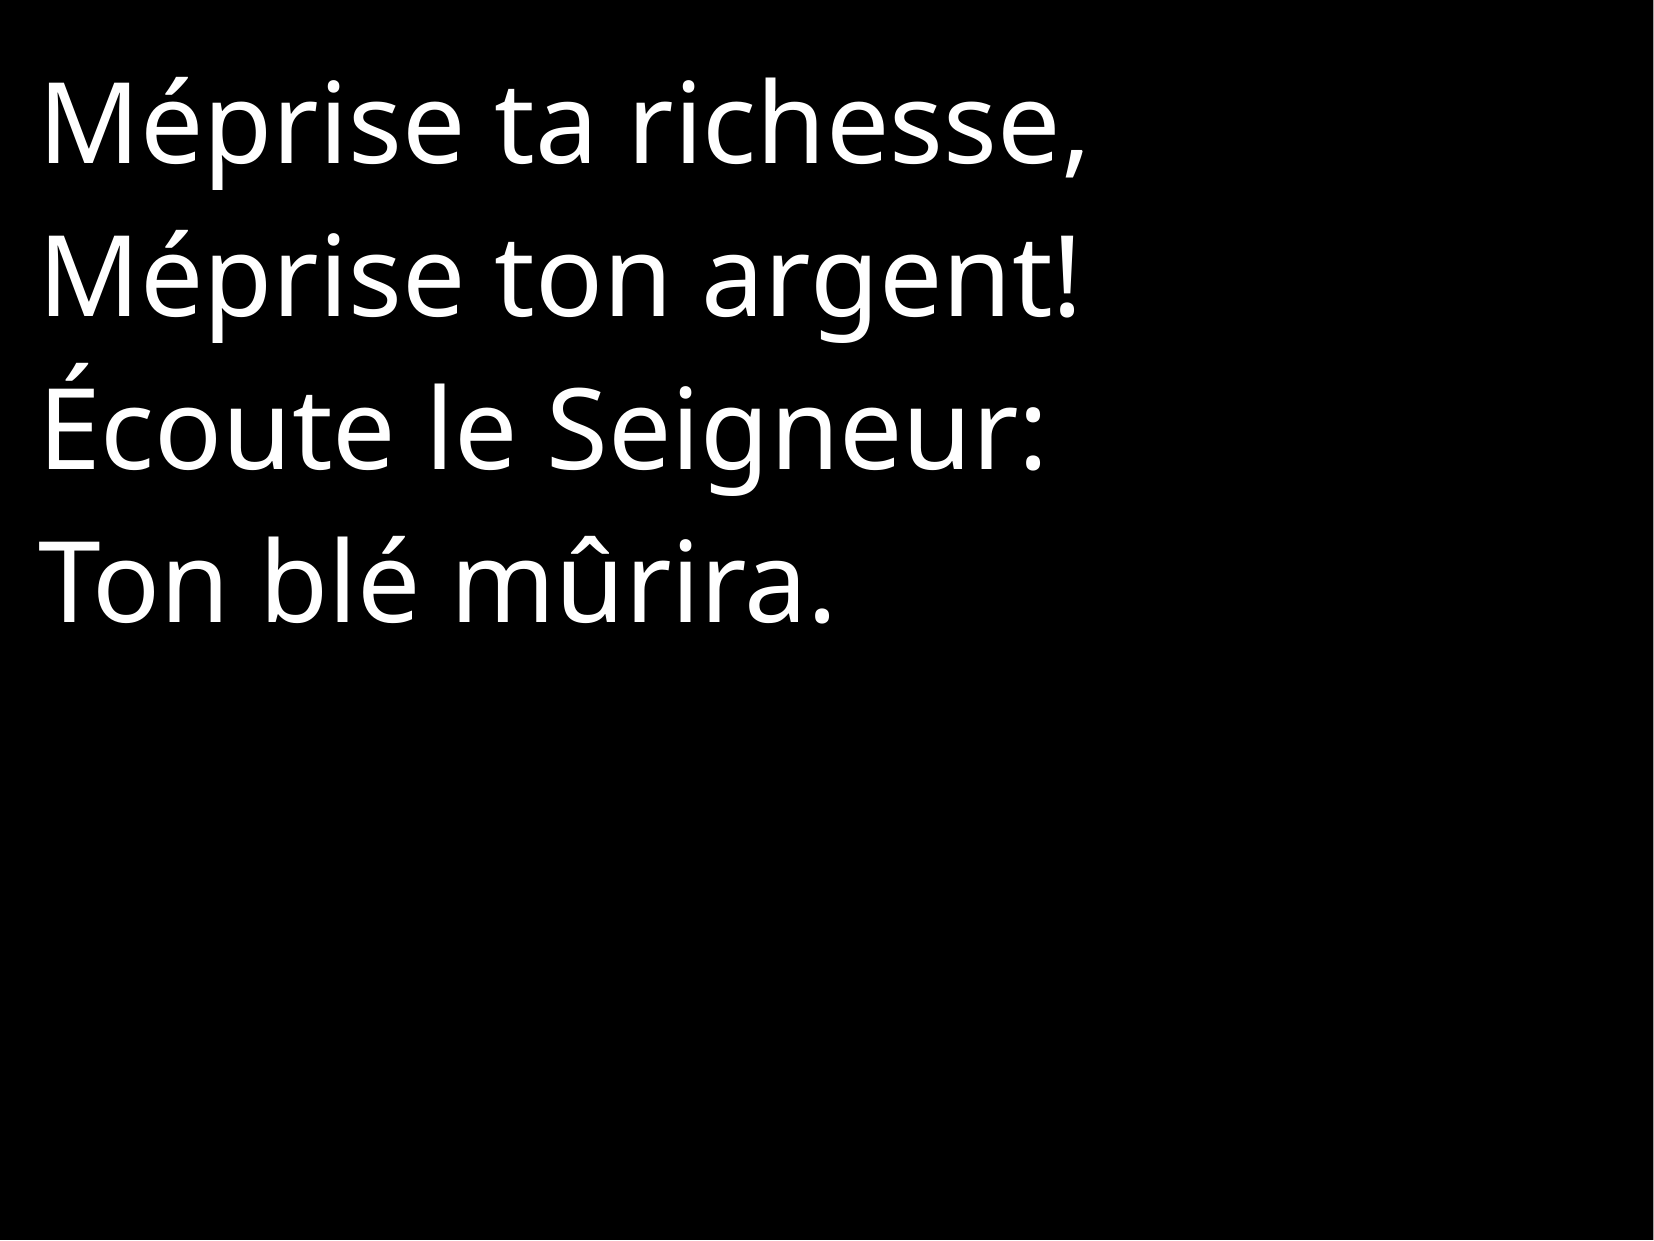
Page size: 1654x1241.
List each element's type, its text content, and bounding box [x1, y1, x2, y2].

text_box Méprise ta richesse, Méprise ton argent! Écoute le Seigneur: Ton blé mûrira. [23, 35, 1630, 1205]
